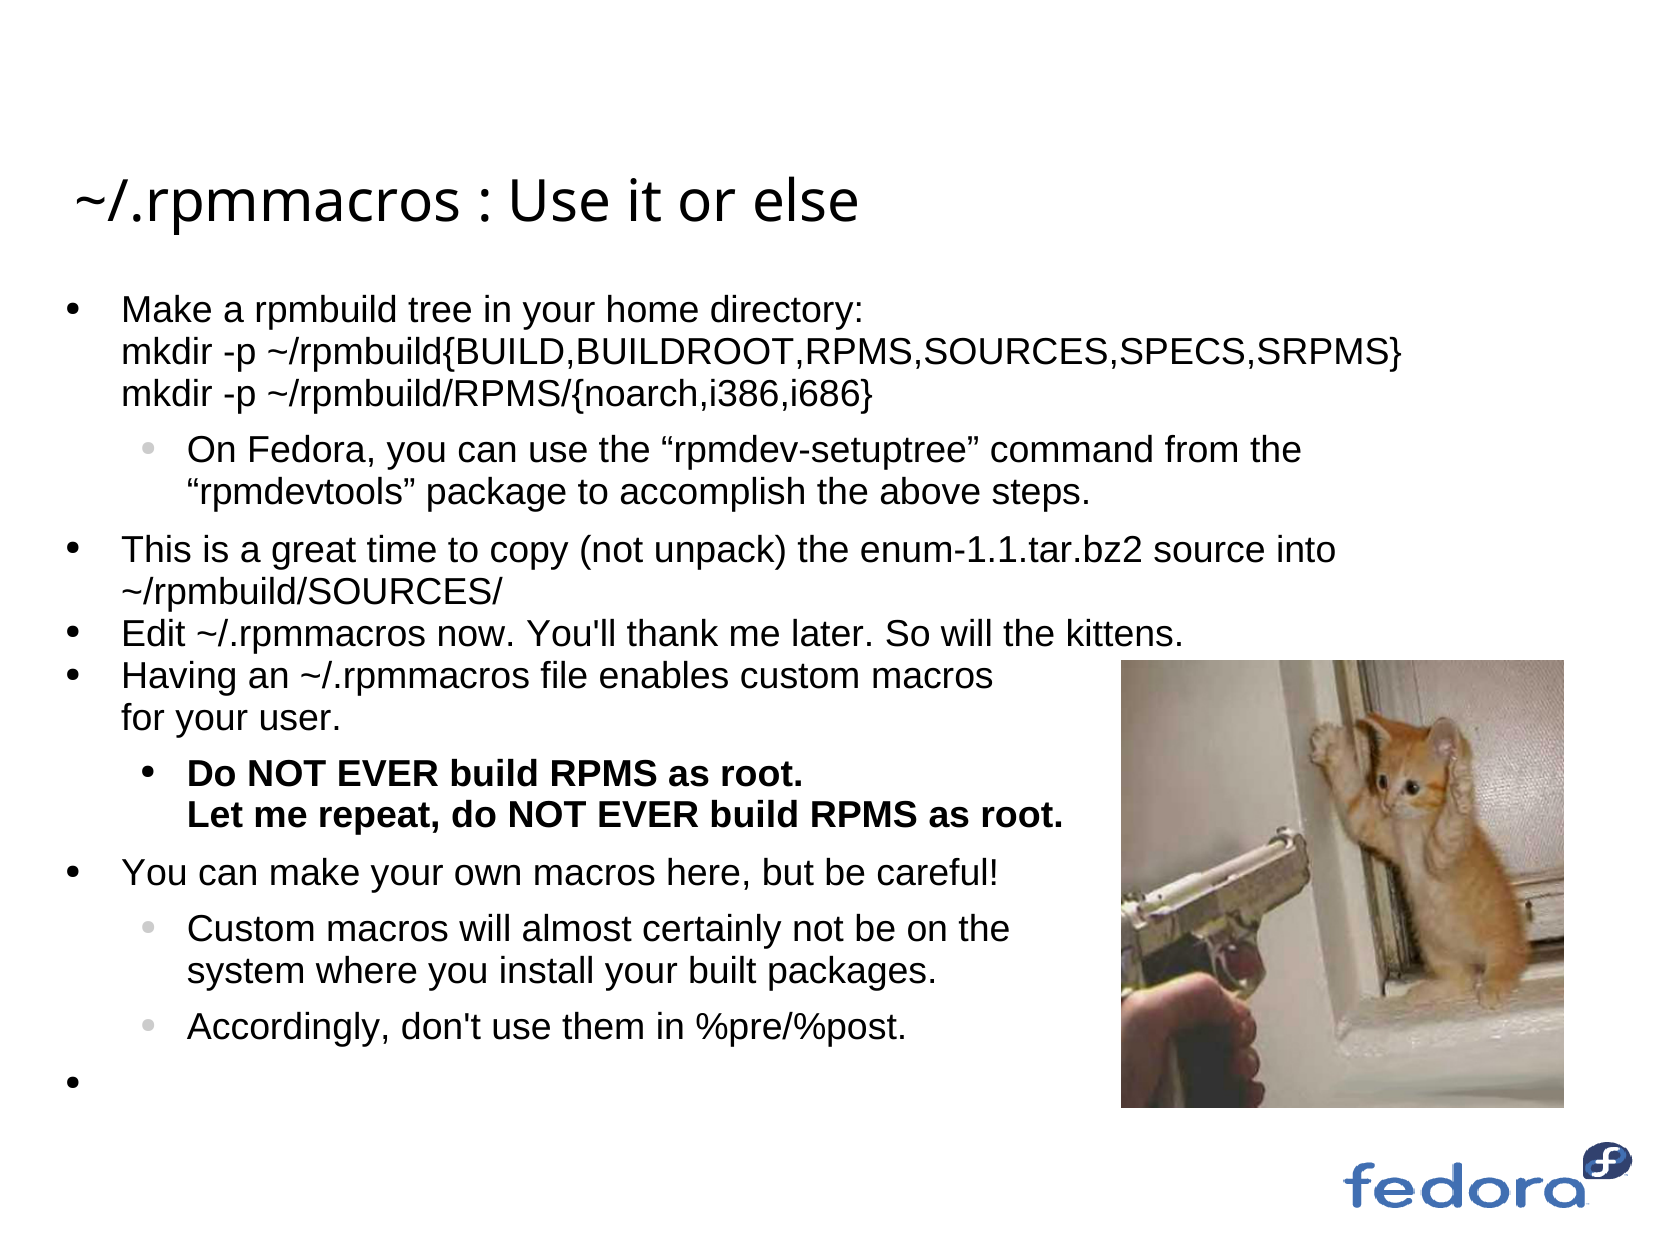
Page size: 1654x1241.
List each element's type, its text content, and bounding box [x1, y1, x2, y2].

picture [1121, 660, 1564, 1108]
title ~/.rpmmacros : Use it or else [74, 140, 1506, 259]
picture [1332, 1124, 1651, 1227]
list Make a rpmbuild tree in your home directory: mkdir -p ~/rpmbuild{BUILD,BUILDROOT,RPMS,SOURCES,SPECS,SRPMS} mkdir -p ~/rpmbuild/RPMS/{noarch,i386,i686} On Fedora, you can use the “rpmdev-setuptree” command from the “rpmdevtools” package to accomplish the above steps. This is a great time to copy (not unpack) the enum-1.1.tar.bz2 source into ~/rpmbuild/SOURCES/ Edit ~/.rpmmacros now. You'll thank me later. So will the kittens. Having an ~/.rpmmacros file enables custom macros for your user. Do NOT EVER build RPMS as root. Let me repeat, do NOT EVER build RPMS as root. You can make your own macros here, but be careful! Custom macros will almost certainly not be on the system where you install your built packages. Accordingly, don't use them in %pre/%post. [65, 288, 1458, 1198]
